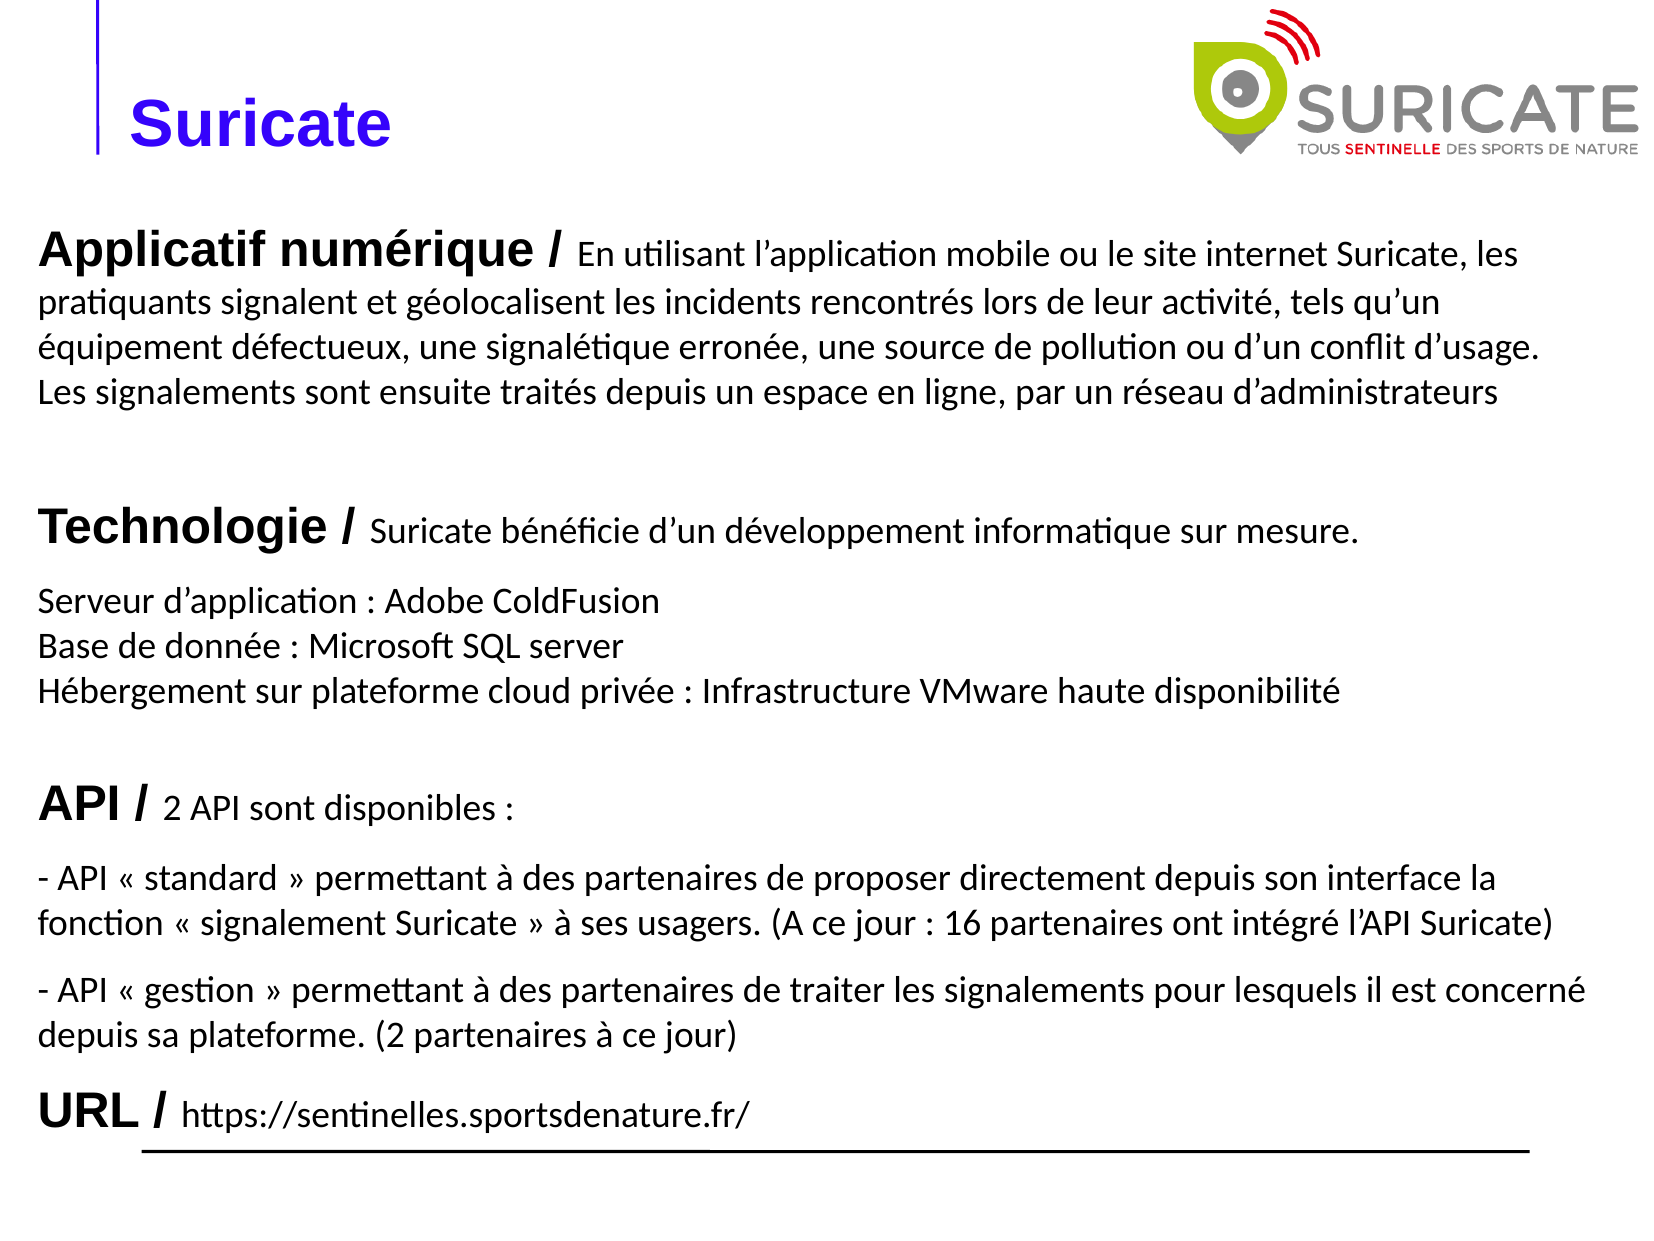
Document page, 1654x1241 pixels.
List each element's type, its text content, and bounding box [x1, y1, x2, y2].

picture [1180, 0, 1652, 179]
text_box Applicatif numérique / En utilisant l’application mobile ou le site internet Suricate, les pratiquants signalent et géolocalisent les incidents rencontrés lors de leur activité, tels qu’un équipement défectueux, une signalétique erronée, une source de pollution ou d’un conflit d’usage. Les signalements sont ensuite traités depuis un espace en ligne, par un réseau d’administrateurs Technologie / Suricate bénéficie d’un développement informatique sur mesure. Serveur d’application : Adobe ColdFusion Base de donnée : Microsoft SQL server Hébergement sur plateforme cloud privée : Infrastructure VMware haute disponibilité API / 2 API sont disponibles : - API « standard » permettant à des partenaires de proposer directement depuis son interface la fonction « signalement Suricate » à ses usagers. (A ce jour : 16 partenaires ont intégré l’API Suricate) - API « gestion » permettant à des partenaires de traiter les signalements pour lesquels il est concerné depuis sa plateforme. (2 partenaires à ce jour) URL / https://sentinelles.sportsdenature.fr/ [37, 216, 1600, 1169]
text_box Suricate [129, 11, 491, 160]
